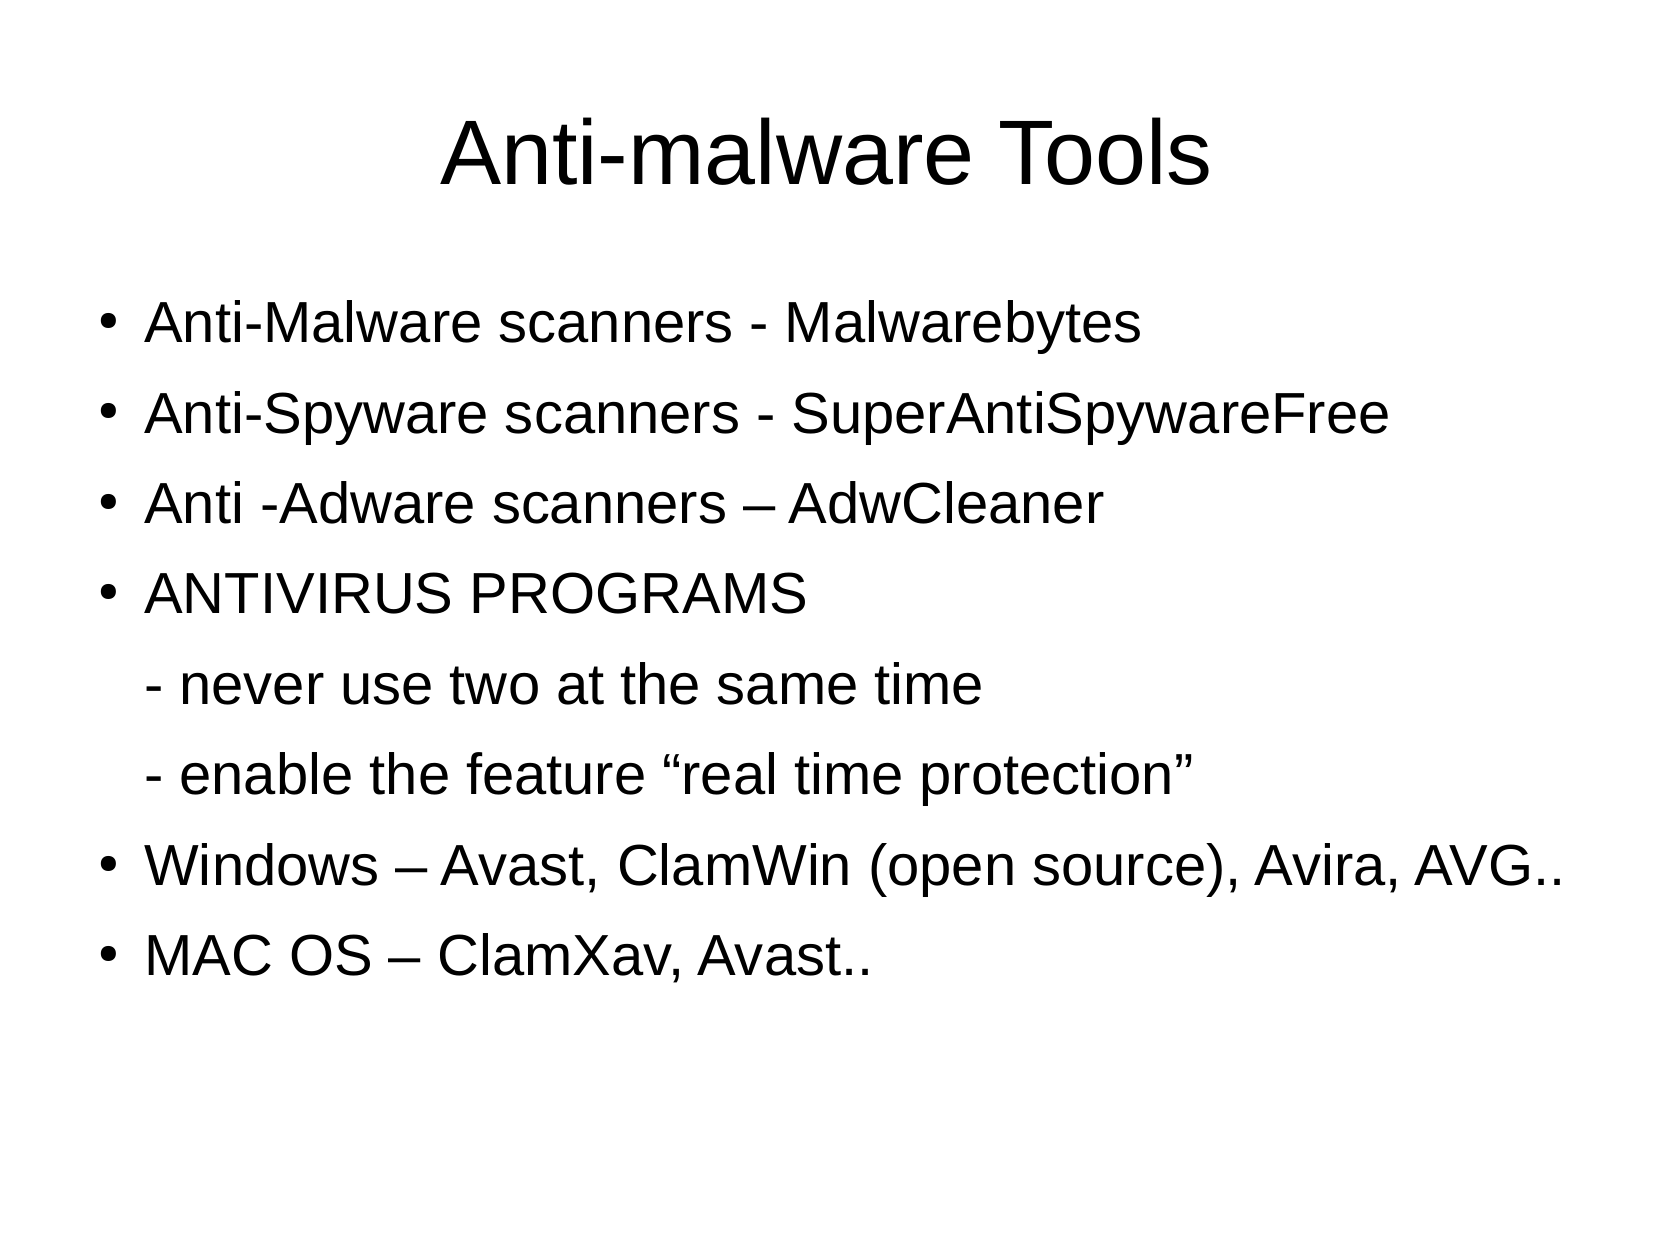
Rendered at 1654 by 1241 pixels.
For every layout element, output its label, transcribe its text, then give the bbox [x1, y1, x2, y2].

list Anti-Malware scanners - Malwarebytes Anti-Spyware scanners - SuperAntiSpywareFree Anti -Adware scanners – AdwCleaner ANTIVIRUS PROGRAMS - never use two at the same time - enable the feature “real time protection” Windows – Avast, ClamWin (open source), Avira, AVG.. MAC OS – ClamXav, Avast.. [82, 290, 1571, 1010]
title Anti-malware Tools [82, 49, 1571, 257]
